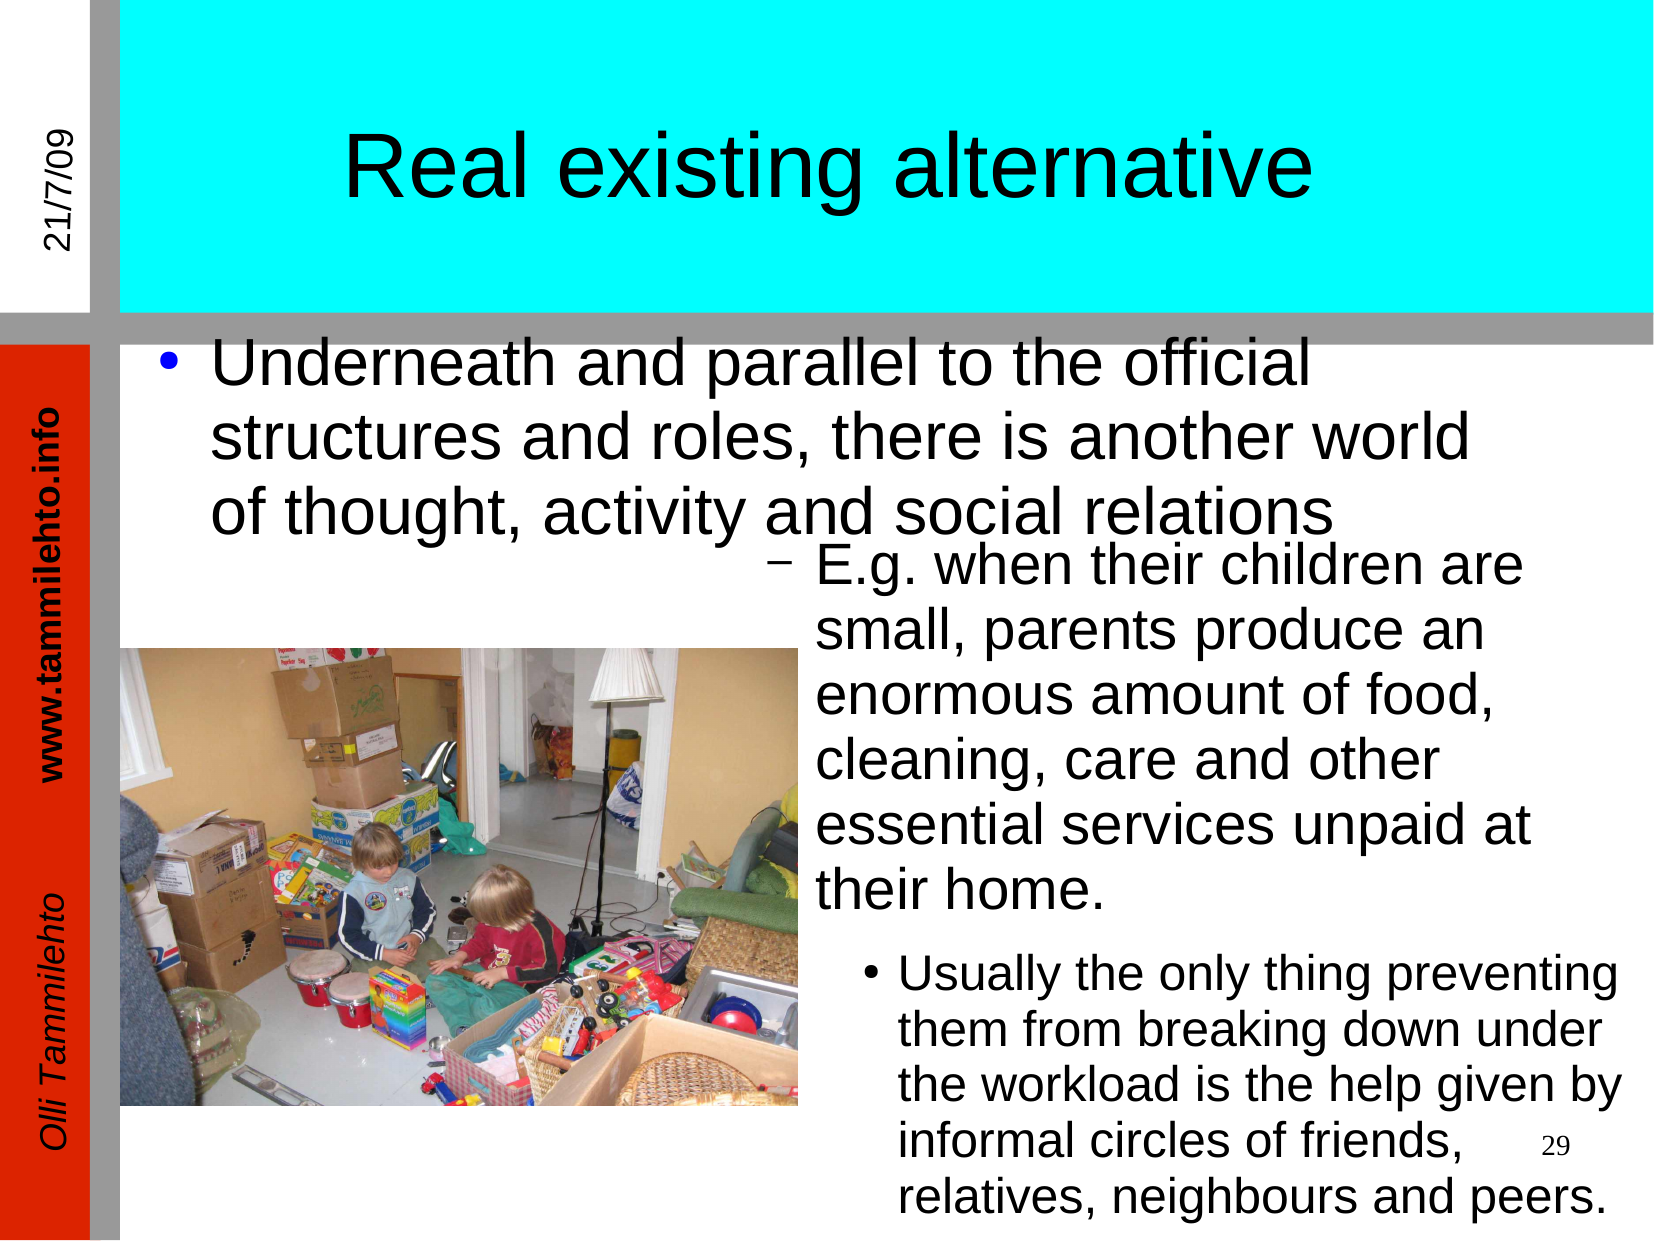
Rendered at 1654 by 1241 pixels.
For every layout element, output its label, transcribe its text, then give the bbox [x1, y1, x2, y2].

picture [120, 648, 649, 1106]
title Real existing alternative [123, 62, 1536, 270]
list E.g. when their children are small, parents produce an enormous amount of food, cleaning, care and other essential services unpaid at their home. Usually the only thing preventing them from breaking down under the workload is the help given by informal circles of friends, relatives, neighbours and peers. [649, 531, 1654, 1225]
list Underneath and parallel to the official structures and roles, there is another world of thought, activity and social relations [139, 324, 1536, 561]
